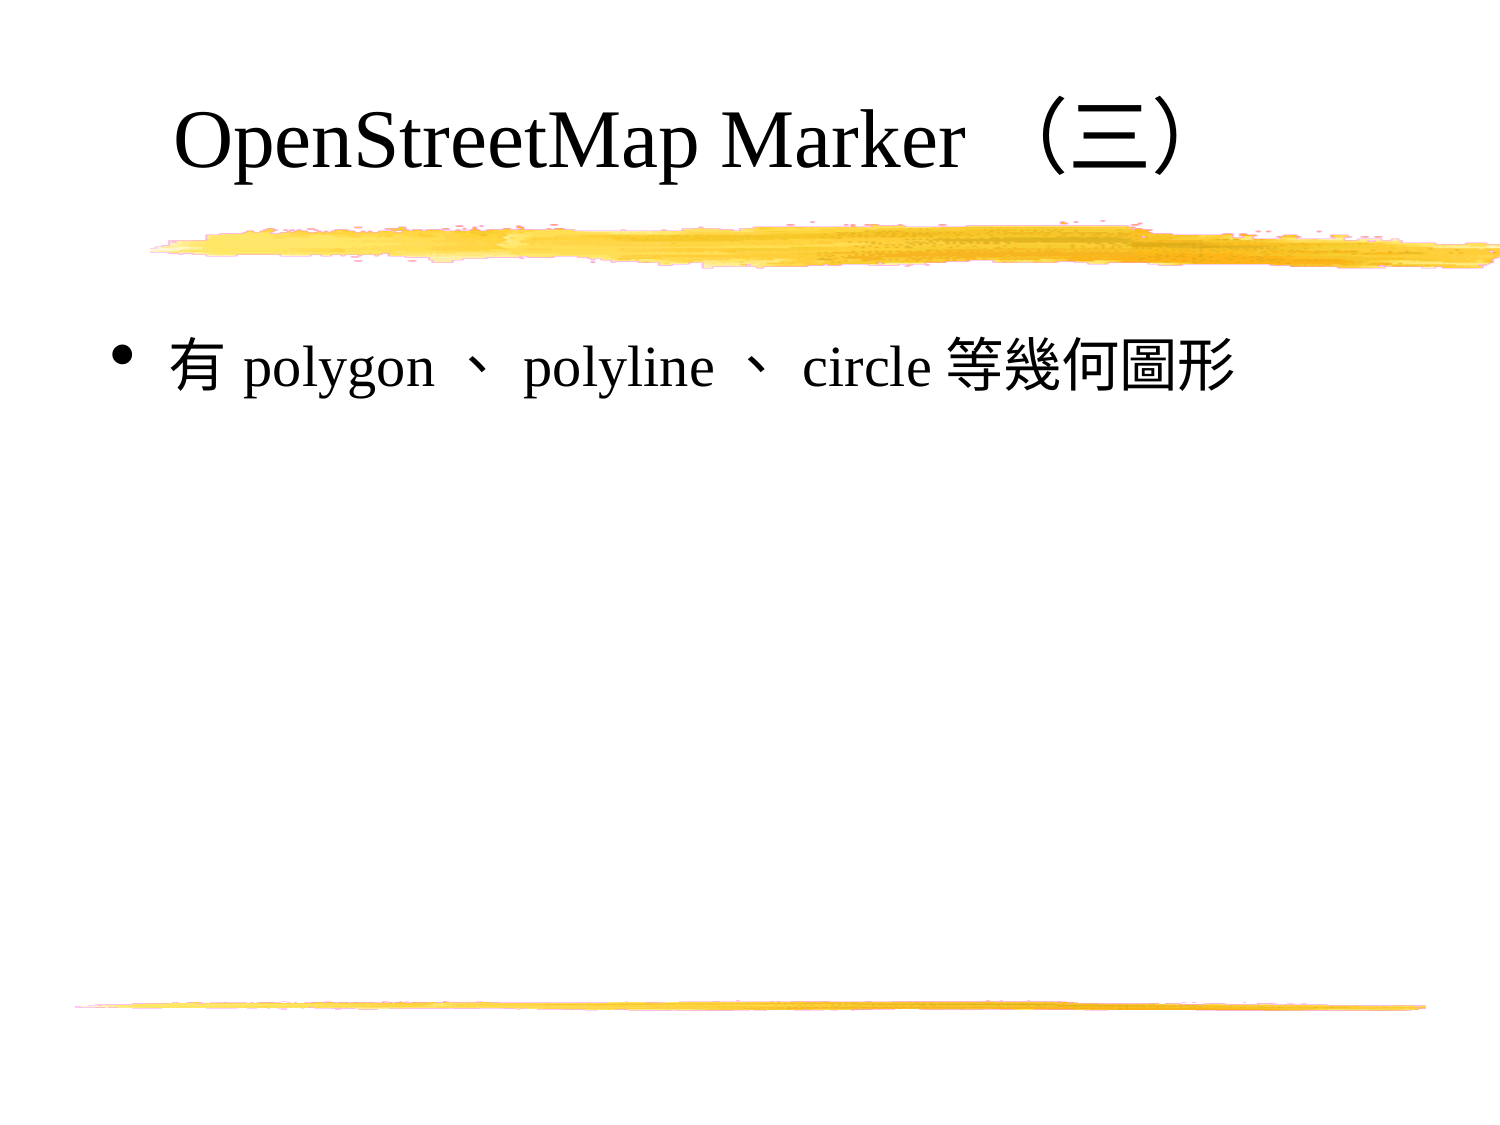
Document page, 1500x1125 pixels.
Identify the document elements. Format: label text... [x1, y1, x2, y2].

picture [75, 999, 1426, 1013]
list 有polygon、polyline、circle等幾何圖形 [112, 319, 1388, 972]
picture [150, 215, 1500, 279]
title OpenStreetMap Marker（三） [66, 37, 1342, 225]
